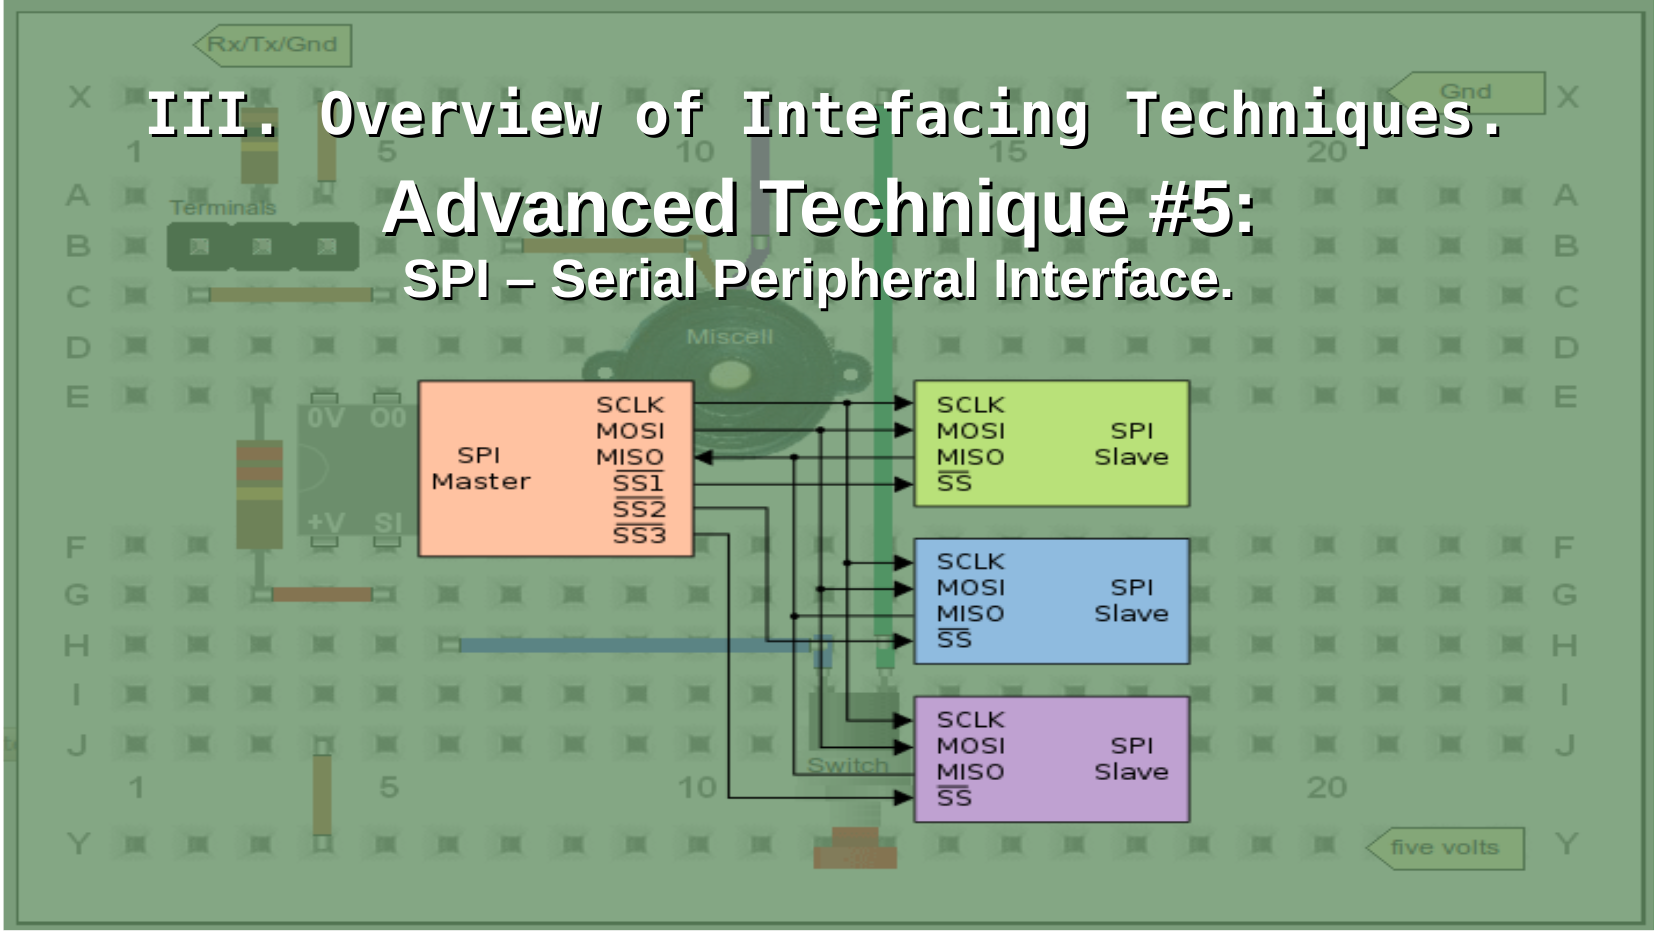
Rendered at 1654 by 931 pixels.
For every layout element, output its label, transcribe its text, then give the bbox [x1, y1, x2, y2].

title III. Overview of Intefacing Techniques. [82, 28, 1571, 202]
picture [3, 0, 1654, 931]
subtitle Advanced Technique #5: SPI – Serial Peripheral Interface. [75, 165, 1564, 879]
